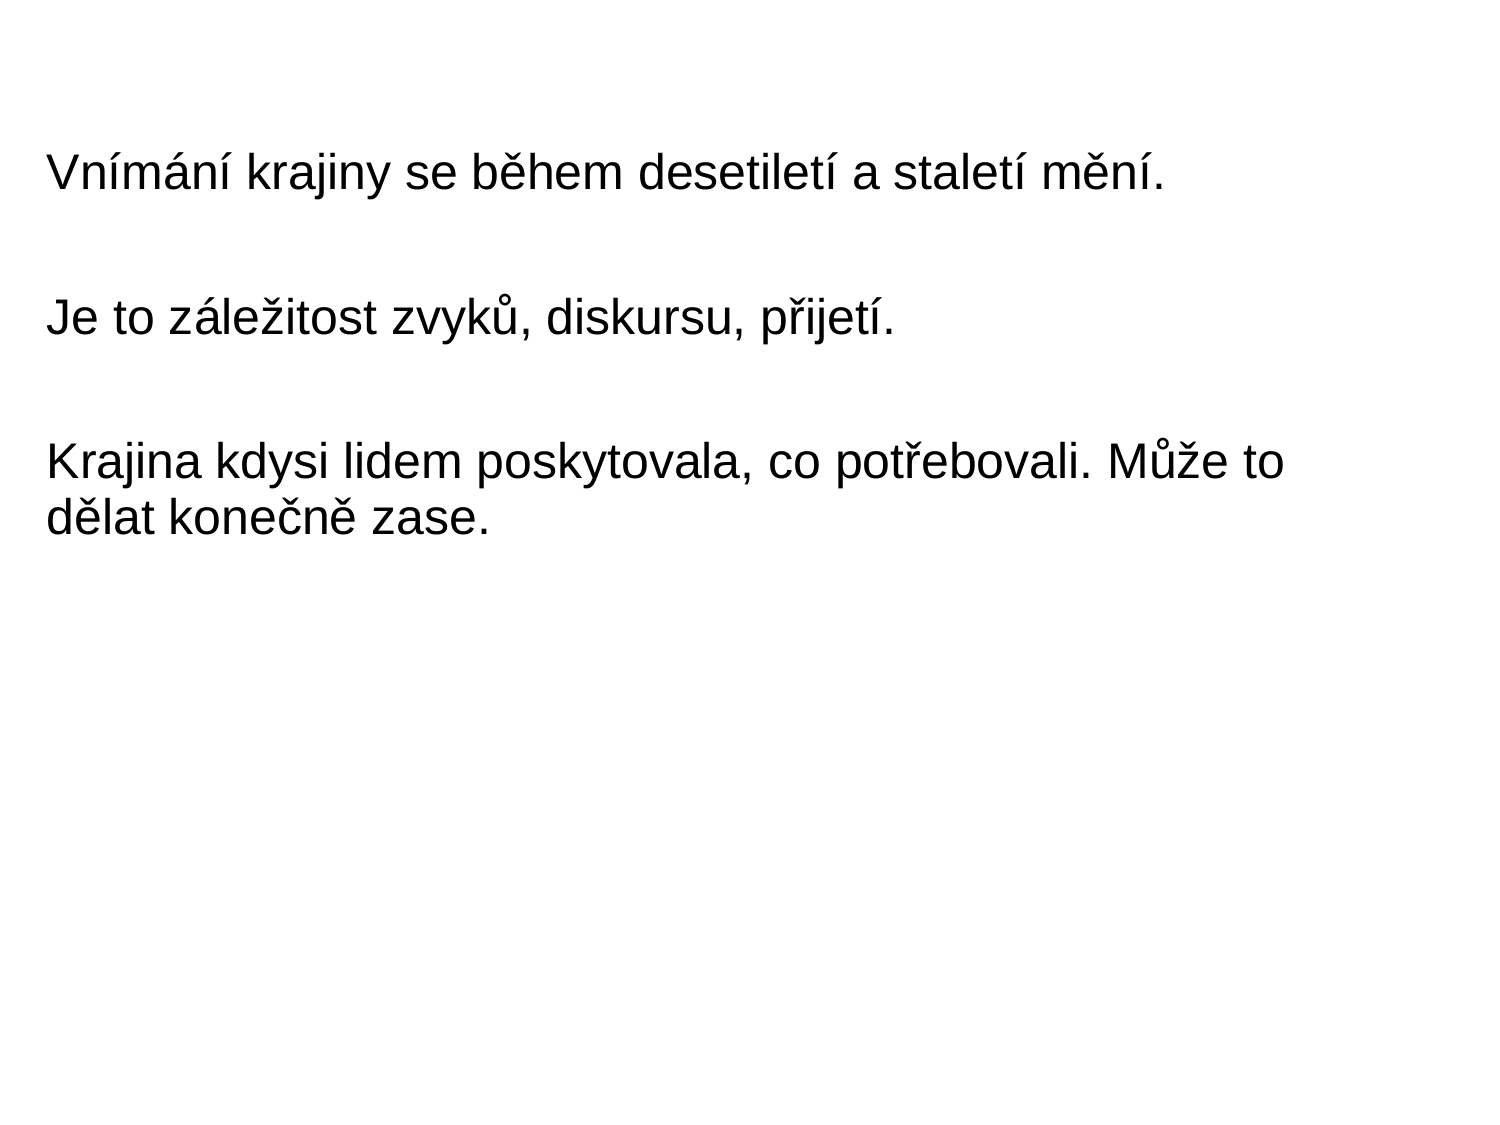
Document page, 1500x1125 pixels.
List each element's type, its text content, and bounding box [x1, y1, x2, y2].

list Vnímání krajiny se během desetiletí a staletí mění. Je to záležitost zvyků, diskursu, přijetí. Krajina kdysi lidem poskytovala, co potřebovali. Může to dělat konečně zase. [46, 71, 1397, 725]
title [75, 21, 1425, 257]
